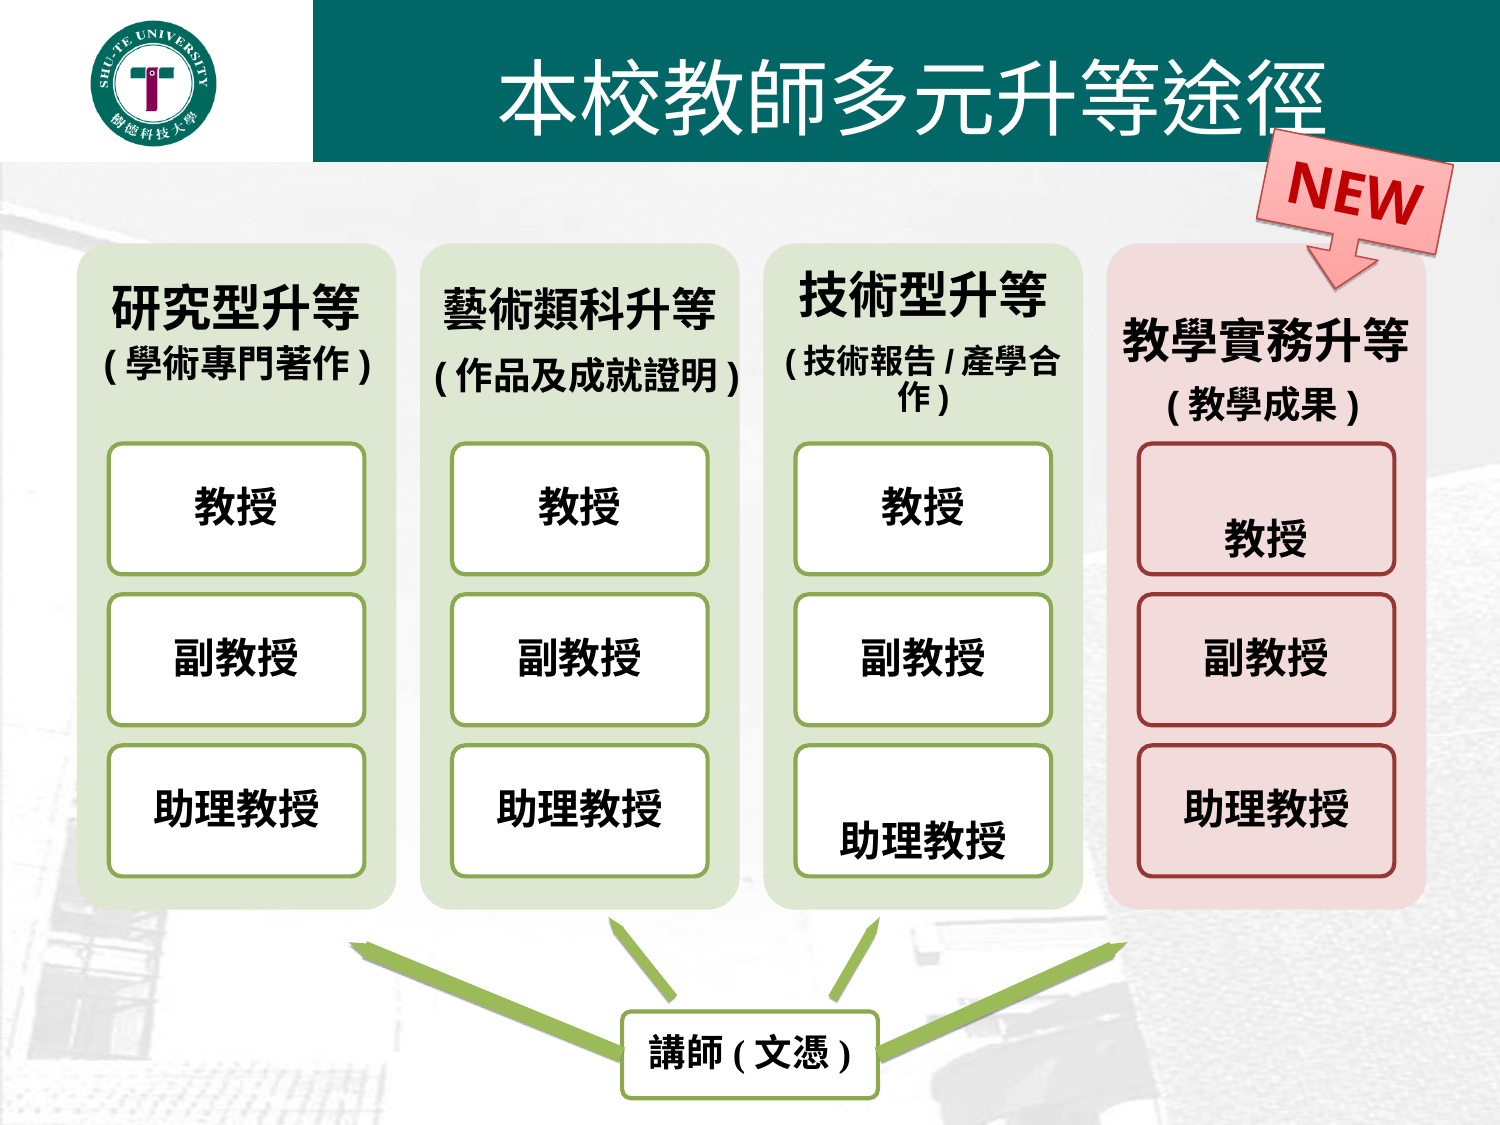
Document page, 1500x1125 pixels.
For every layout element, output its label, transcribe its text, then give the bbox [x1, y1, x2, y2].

text_box 副教授 [452, 594, 708, 726]
text_box (教學成果) [1152, 373, 1375, 434]
text_box 教學實務升等 [1106, 243, 1427, 910]
text_box 副教授 [795, 594, 1052, 726]
title 本校教師多元升等途徑 [324, 31, 1500, 161]
text_box 助理教授 [108, 745, 365, 877]
text_box 助理教授 [795, 745, 1052, 877]
text_box 副教授 [1138, 594, 1395, 726]
text_box 技術型升等 (技術報告/產學合作) [763, 243, 1084, 910]
text_box 研究型升等 [76, 243, 397, 910]
text_box [622, 1048, 878, 1099]
text_box 教授 [795, 443, 1052, 575]
text_box 藝術類科升等 [420, 243, 740, 350]
text_box 教授 [108, 443, 365, 575]
text_box 教授 [1138, 443, 1395, 575]
text_box 講師(文憑) [626, 1014, 874, 1096]
text_box (作品及成就證明) [419, 350, 755, 406]
text_box 助理教授 [452, 745, 708, 877]
text_box 副教授 [108, 594, 365, 726]
text_box [622, 1011, 878, 1047]
text_box 助理教授 [1138, 745, 1395, 877]
text_box (學術專門著作) [89, 338, 387, 394]
text_box 藝術類科升等 [420, 406, 740, 910]
text_box NEW [1256, 128, 1454, 289]
text_box 教授 [452, 443, 708, 575]
